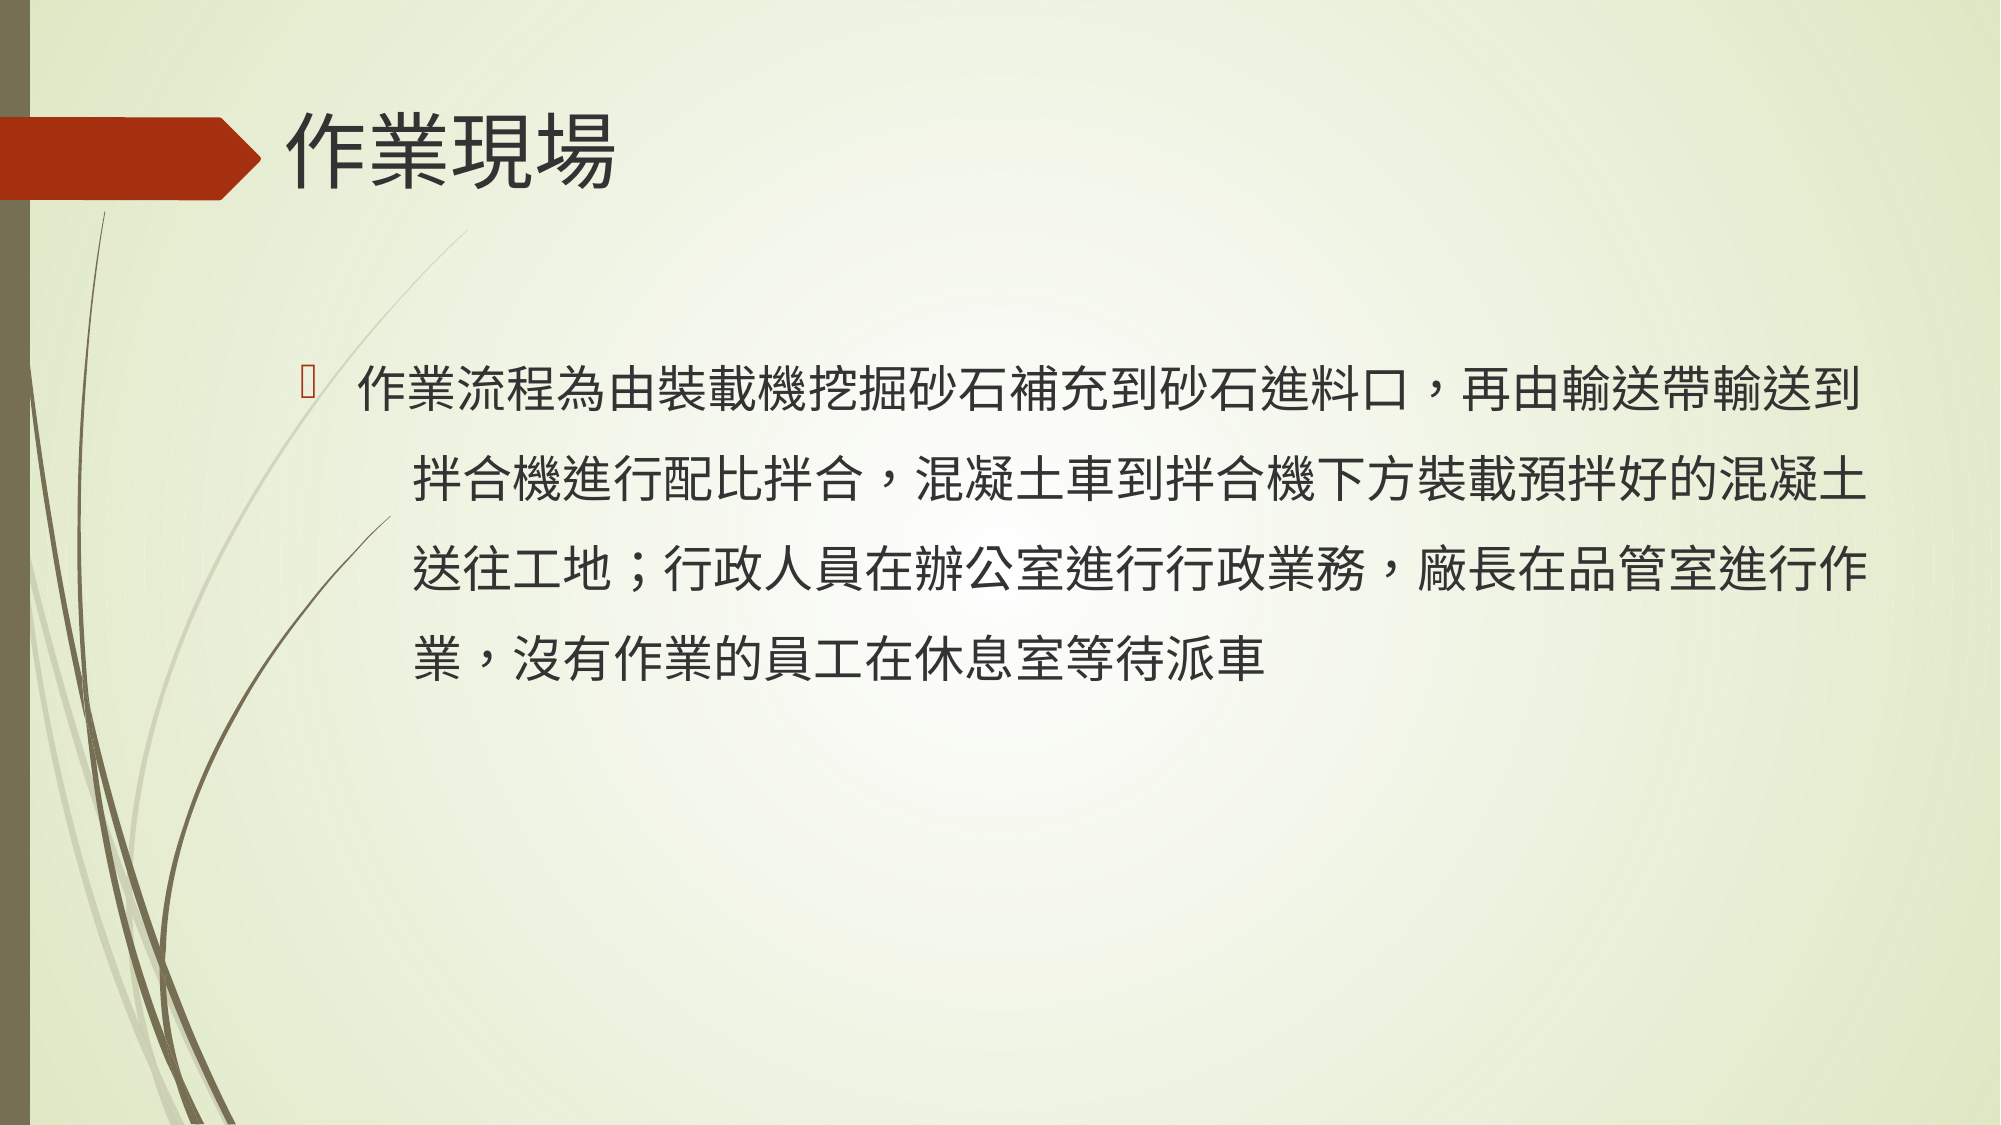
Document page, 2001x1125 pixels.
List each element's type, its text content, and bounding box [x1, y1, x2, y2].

title 作業現場 [269, 91, 1731, 302]
list 作業流程為由裝載機挖掘砂石補充到砂石進料口，再由輸送帶輸送到拌合機進行配比拌合，混凝土車到拌合機下方裝載預拌好的混凝土送往工地；行政人員在辦公室進行行政業務，廠長在品管室進行作業，沒有作業的員工在休息室等待派車 [284, 319, 1888, 970]
